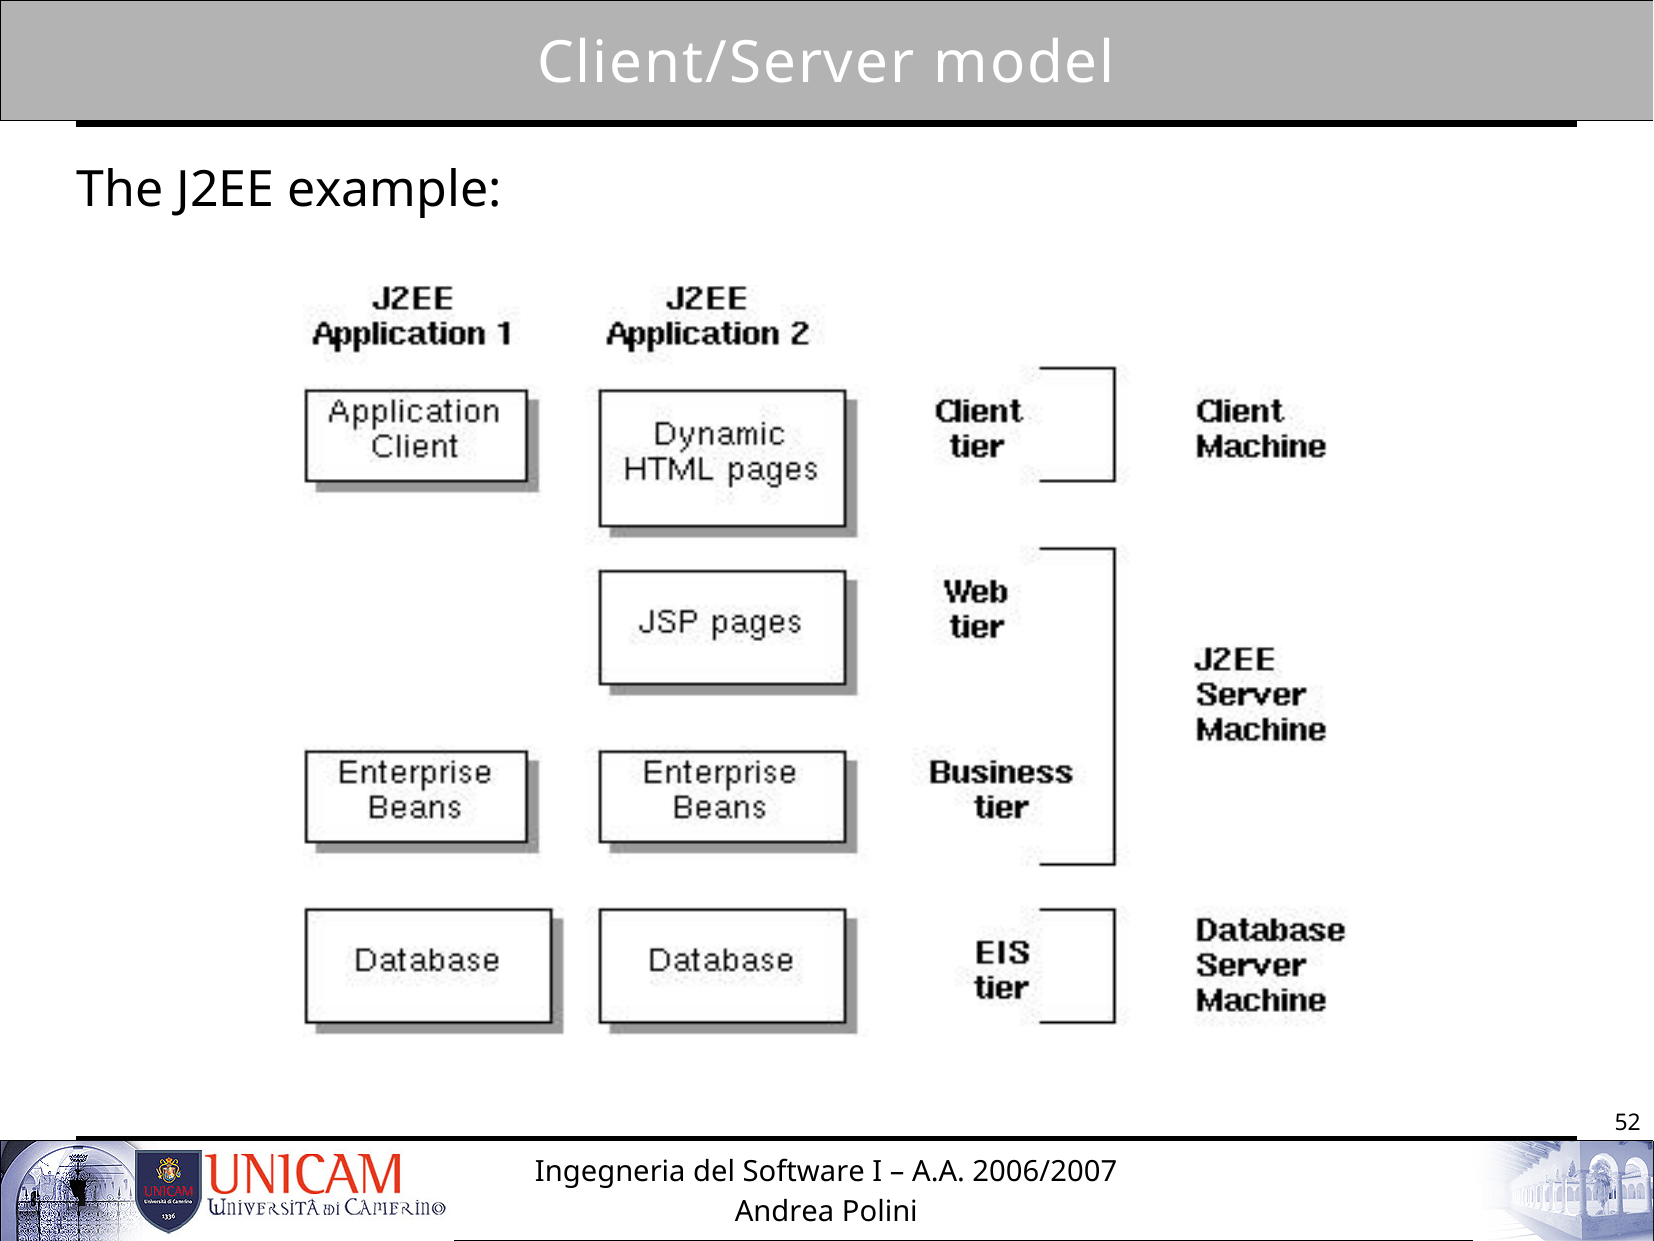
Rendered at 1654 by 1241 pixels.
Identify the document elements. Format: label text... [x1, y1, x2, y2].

picture [1473, 1141, 1654, 1241]
title Client/Server model [0, 0, 1653, 121]
picture [0, 1141, 454, 1241]
picture [303, 285, 1348, 1037]
list The J2EE example: [76, 152, 1577, 671]
